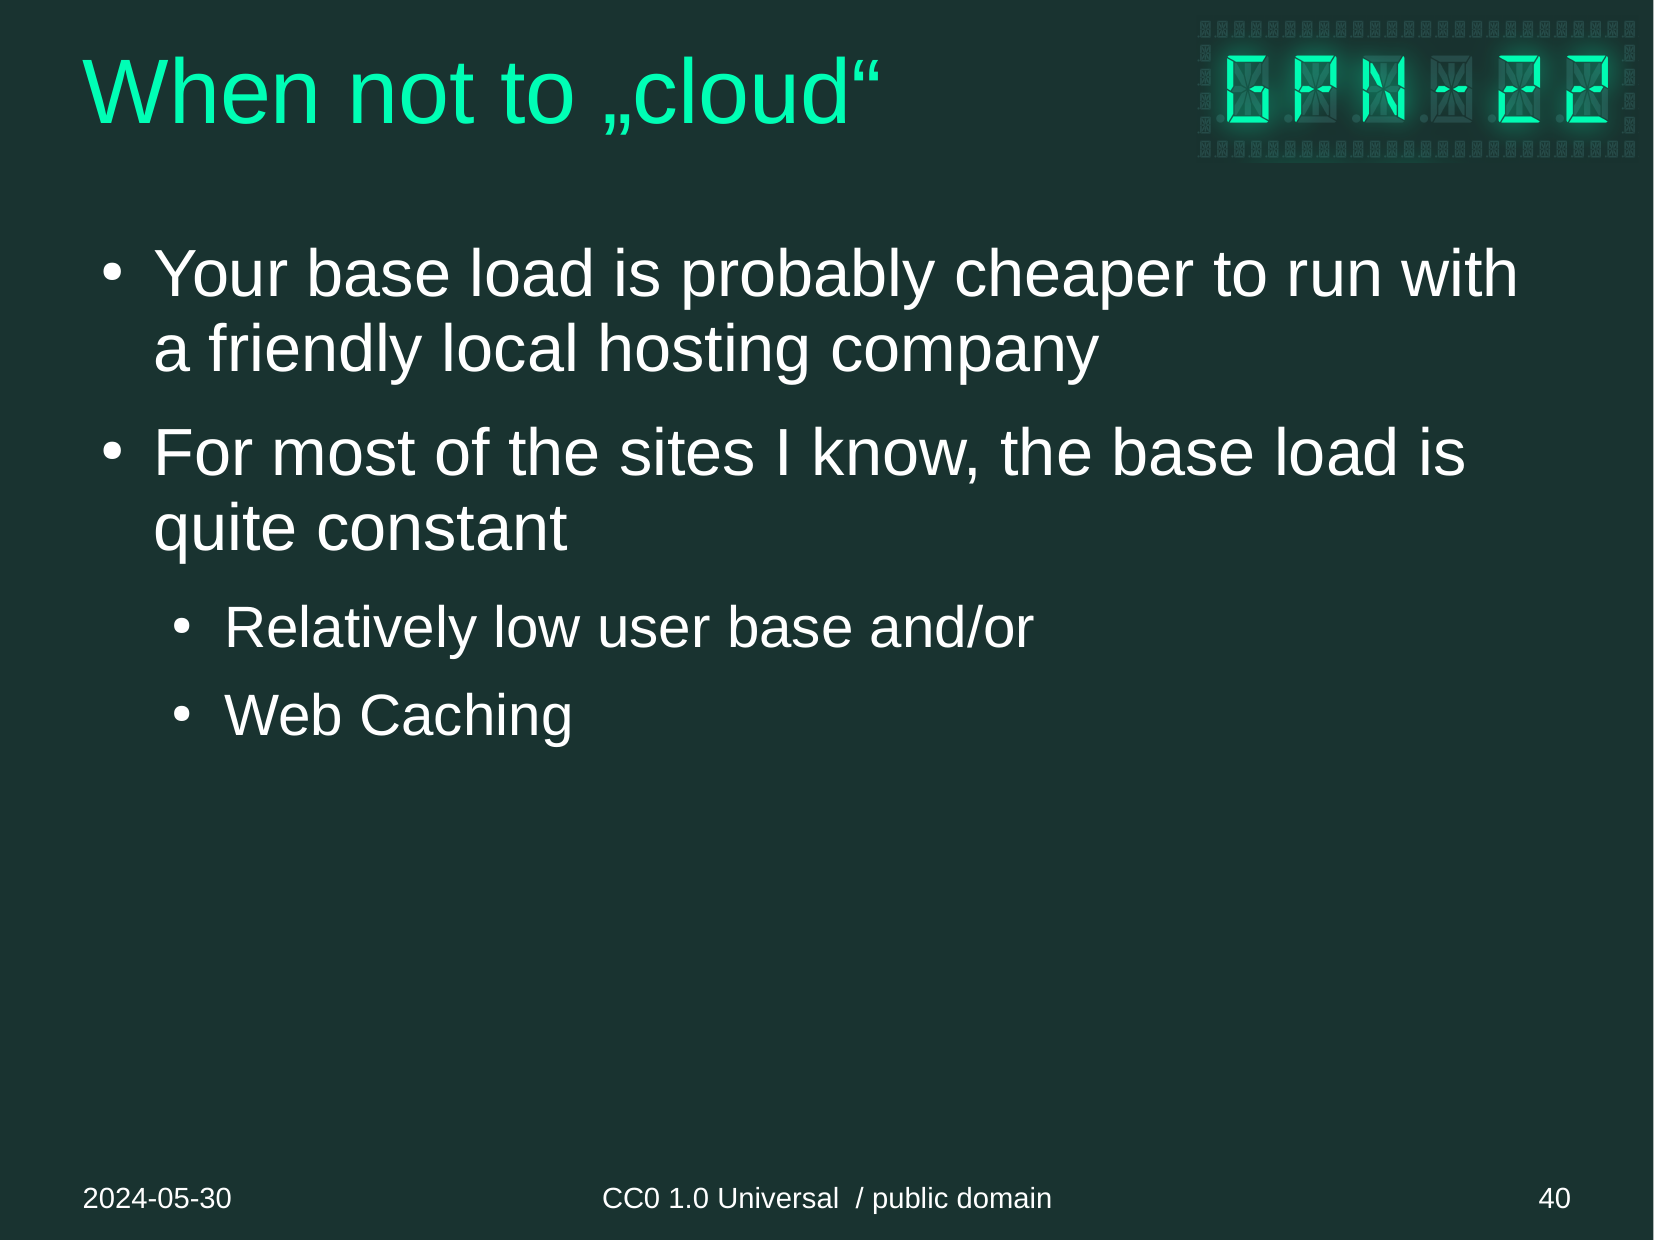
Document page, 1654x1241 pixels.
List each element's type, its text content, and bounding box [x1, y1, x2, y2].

title When not to „cloud“ [82, 40, 1004, 143]
list Your base load is probably cheaper to run with a friendly local hosting company For most of the sites I know, the base load is quite constant Relatively low user base and/or Web Caching [82, 236, 1571, 956]
picture [1196, 15, 1639, 163]
